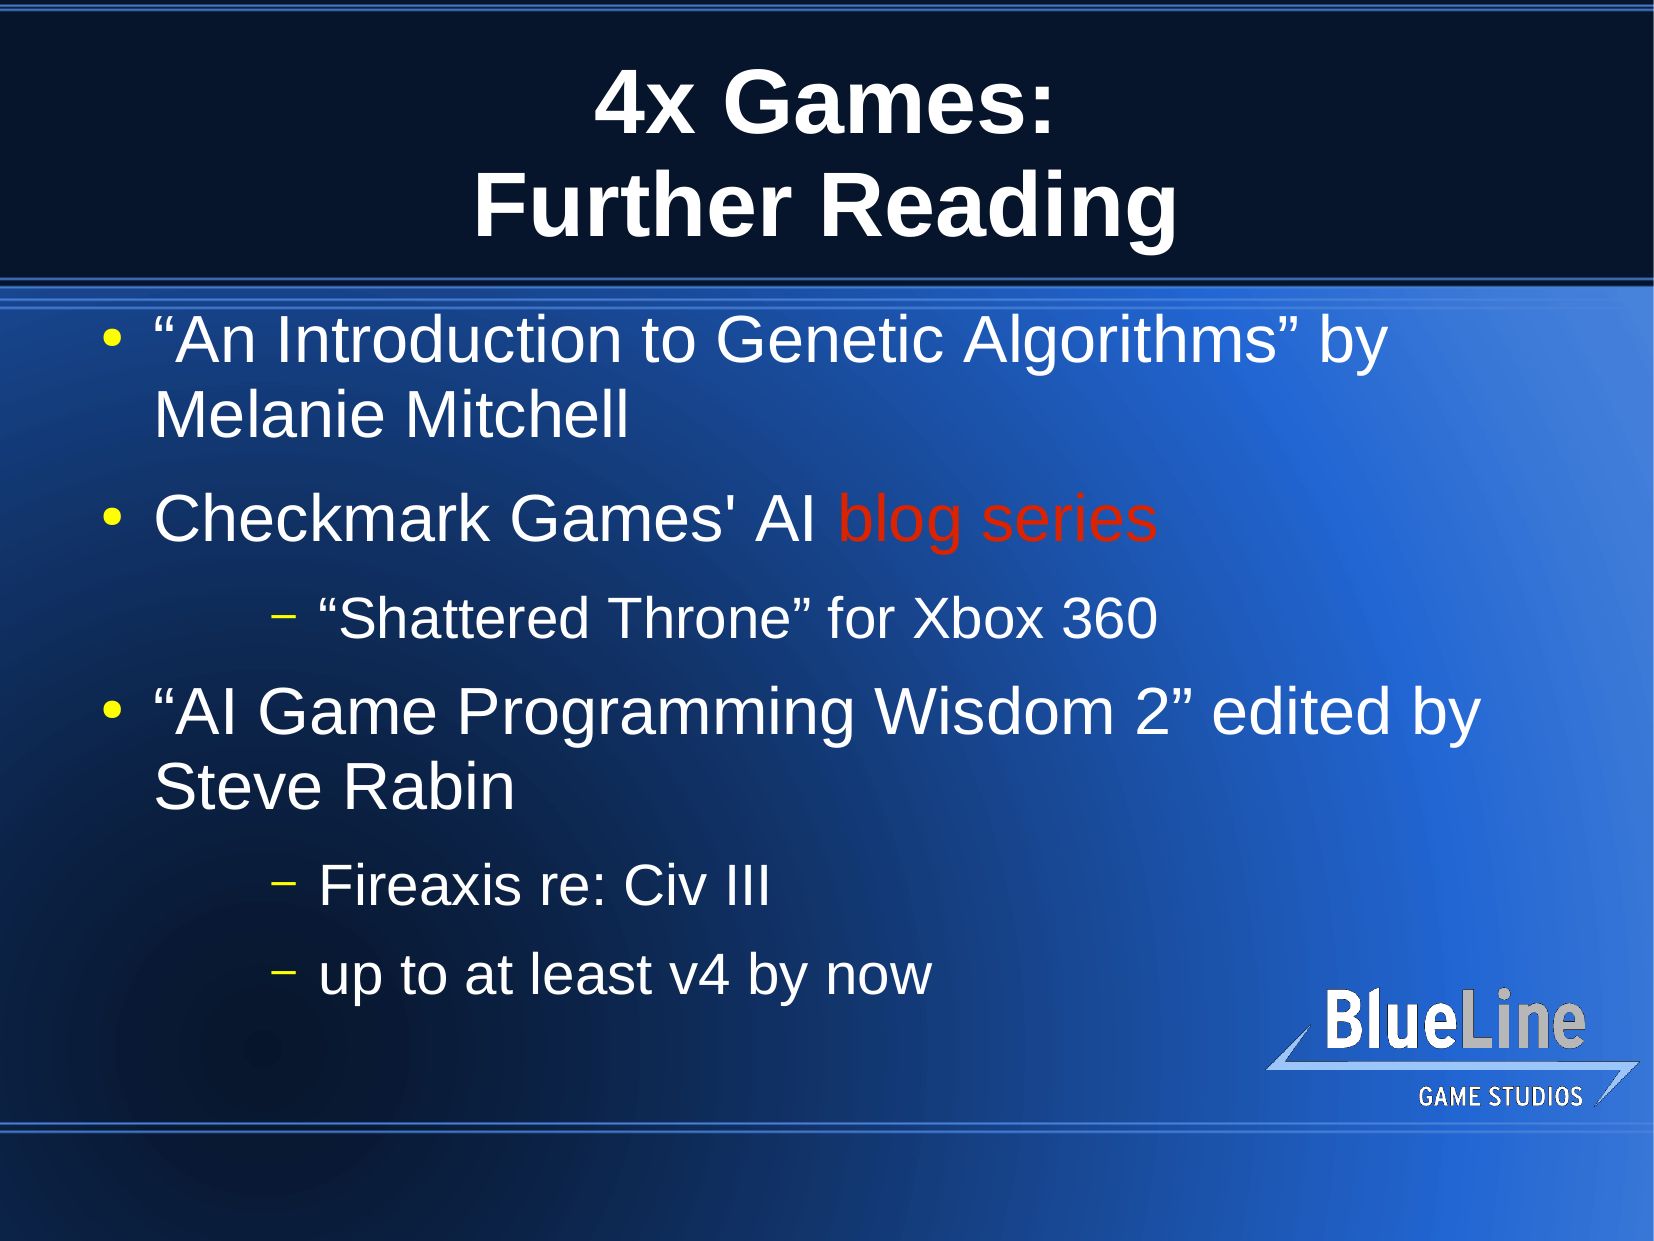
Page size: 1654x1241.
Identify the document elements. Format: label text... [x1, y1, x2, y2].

title 4x Games: Further Reading [82, 49, 1571, 257]
picture [0, 0, 1654, 1241]
list “An Introduction to Genetic Algorithms” by Melanie Mitchell Checkmark Games' AI blog series “Shattered Throne” for Xbox 360 “AI Game Programming Wisdom 2” edited by Steve Rabin Fireaxis re: Civ III up to at least v4 by now [82, 302, 1571, 1007]
